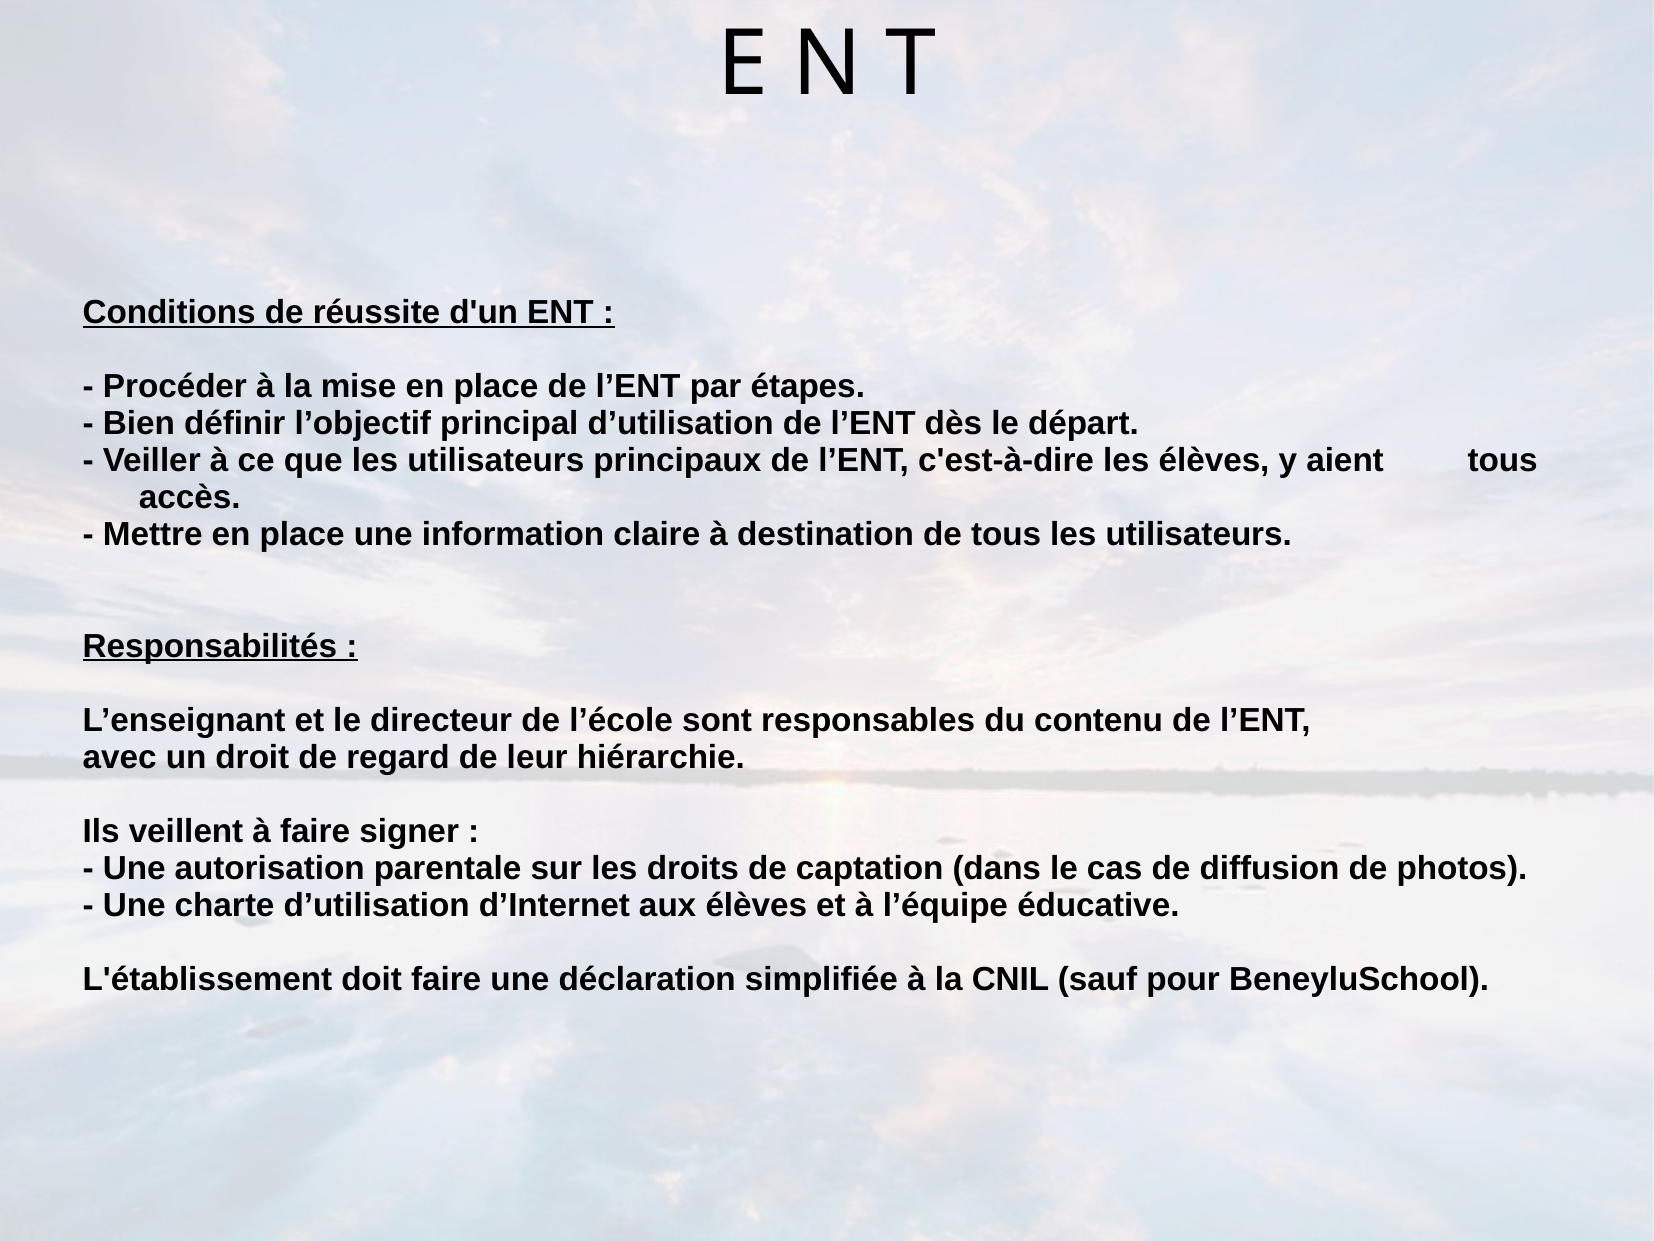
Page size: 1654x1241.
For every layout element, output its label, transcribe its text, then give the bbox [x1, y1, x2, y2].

picture [0, 0, 1654, 1241]
title E N T [83, 0, 1572, 170]
subtitle Conditions de réussite d'un ENT : - Procéder à la mise en place de l’ENT par étapes. - Bien définir l’objectif principal d’utilisation de l’ENT dès le départ. - Veiller à ce que les utilisateurs principaux de l’ENT, c'est-à-dire les élèves, y aient tous accès. - Mettre en place une information claire à destination de tous les utilisateurs. Responsabilités : L’enseignant et le directeur de l’école sont responsables du contenu de l’ENT, avec un droit de regard de leur hiérarchie. Ils veillent à faire signer : - Une autorisation parentale sur les droits de captation (dans le cas de diffusion de photos). - Une charte d’utilisation d’Internet aux élèves et à l’équipe éducative. L'établissement doit faire une déclaration simplifiée à la CNIL (sauf pour BeneyluSchool). [82, 262, 1595, 1066]
